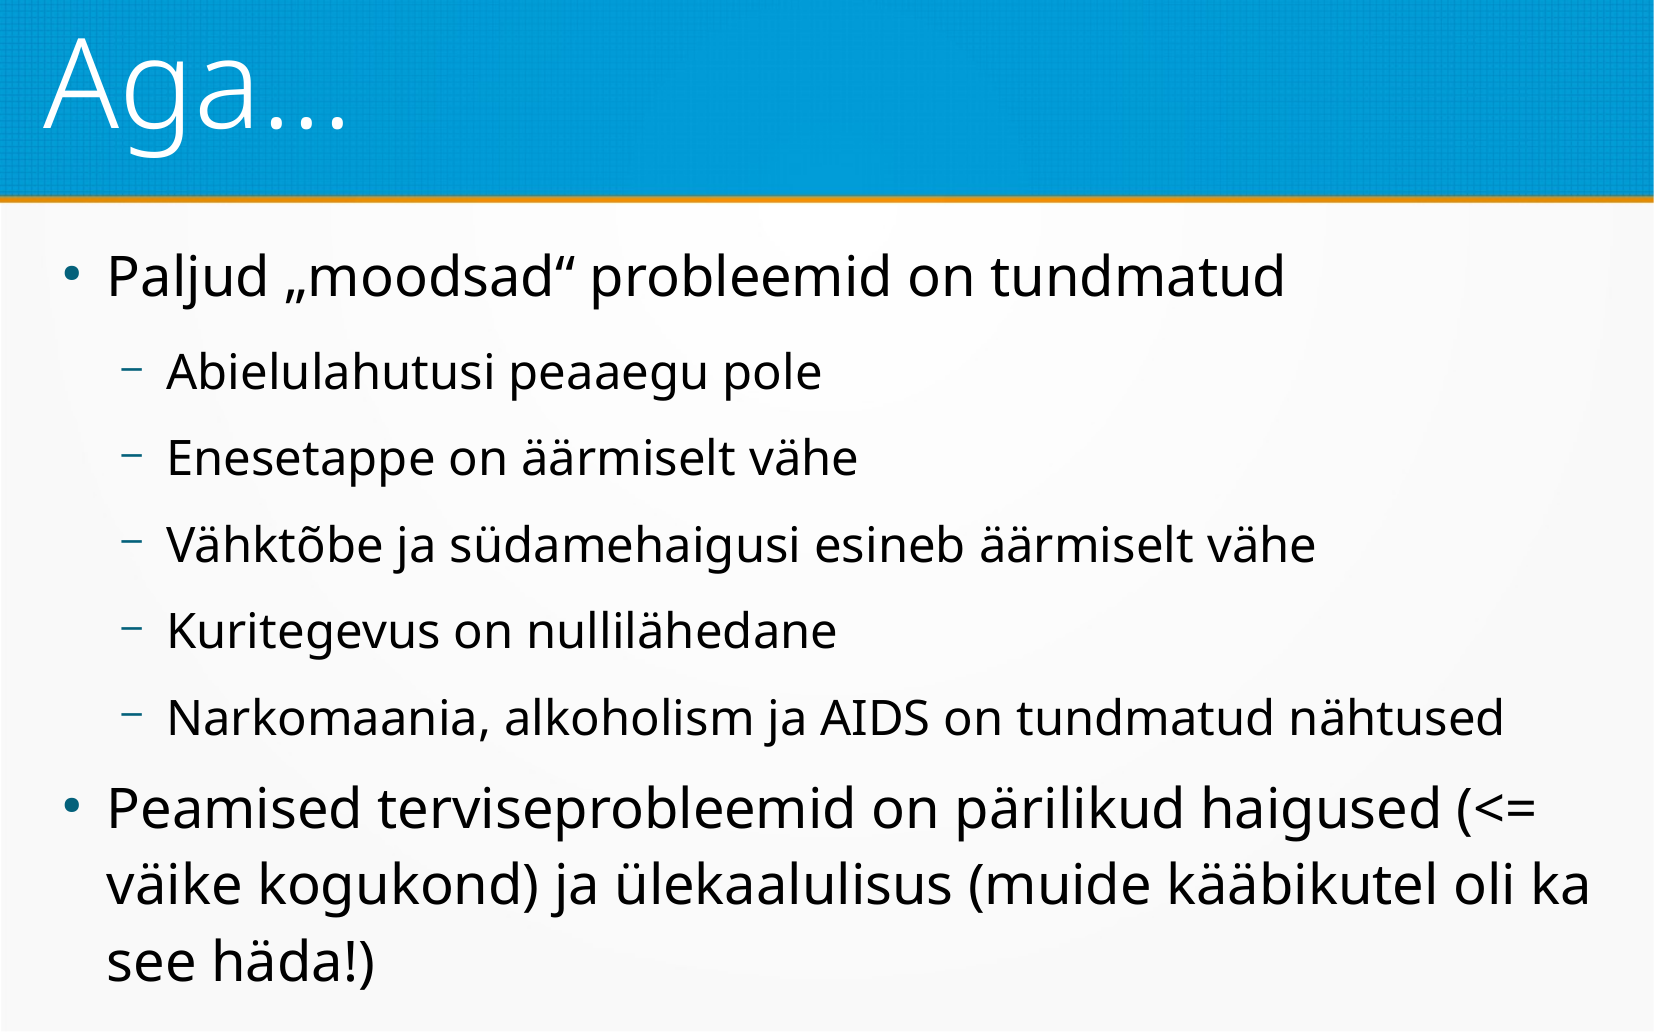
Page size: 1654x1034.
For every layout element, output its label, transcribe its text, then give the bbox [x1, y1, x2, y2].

title Aga... [43, 0, 1619, 166]
list Paljud „moodsad“ probleemid on tundmatud Abielulahutusi peaaegu pole Enesetappe on äärmiselt vähe Vähktõbe ja südamehaigusi esineb äärmiselt vähe Kuritegevus on nullilähedane Narkomaania, alkoholism ja AIDS on tundmatud nähtused Peamised terviseprobleemid on pärilikud haigused (<= väike kogukond) ja ülekaalulisus (muide kääbikutel oli ka see häda!) [47, 236, 1607, 1002]
picture [0, 195, 1654, 1034]
